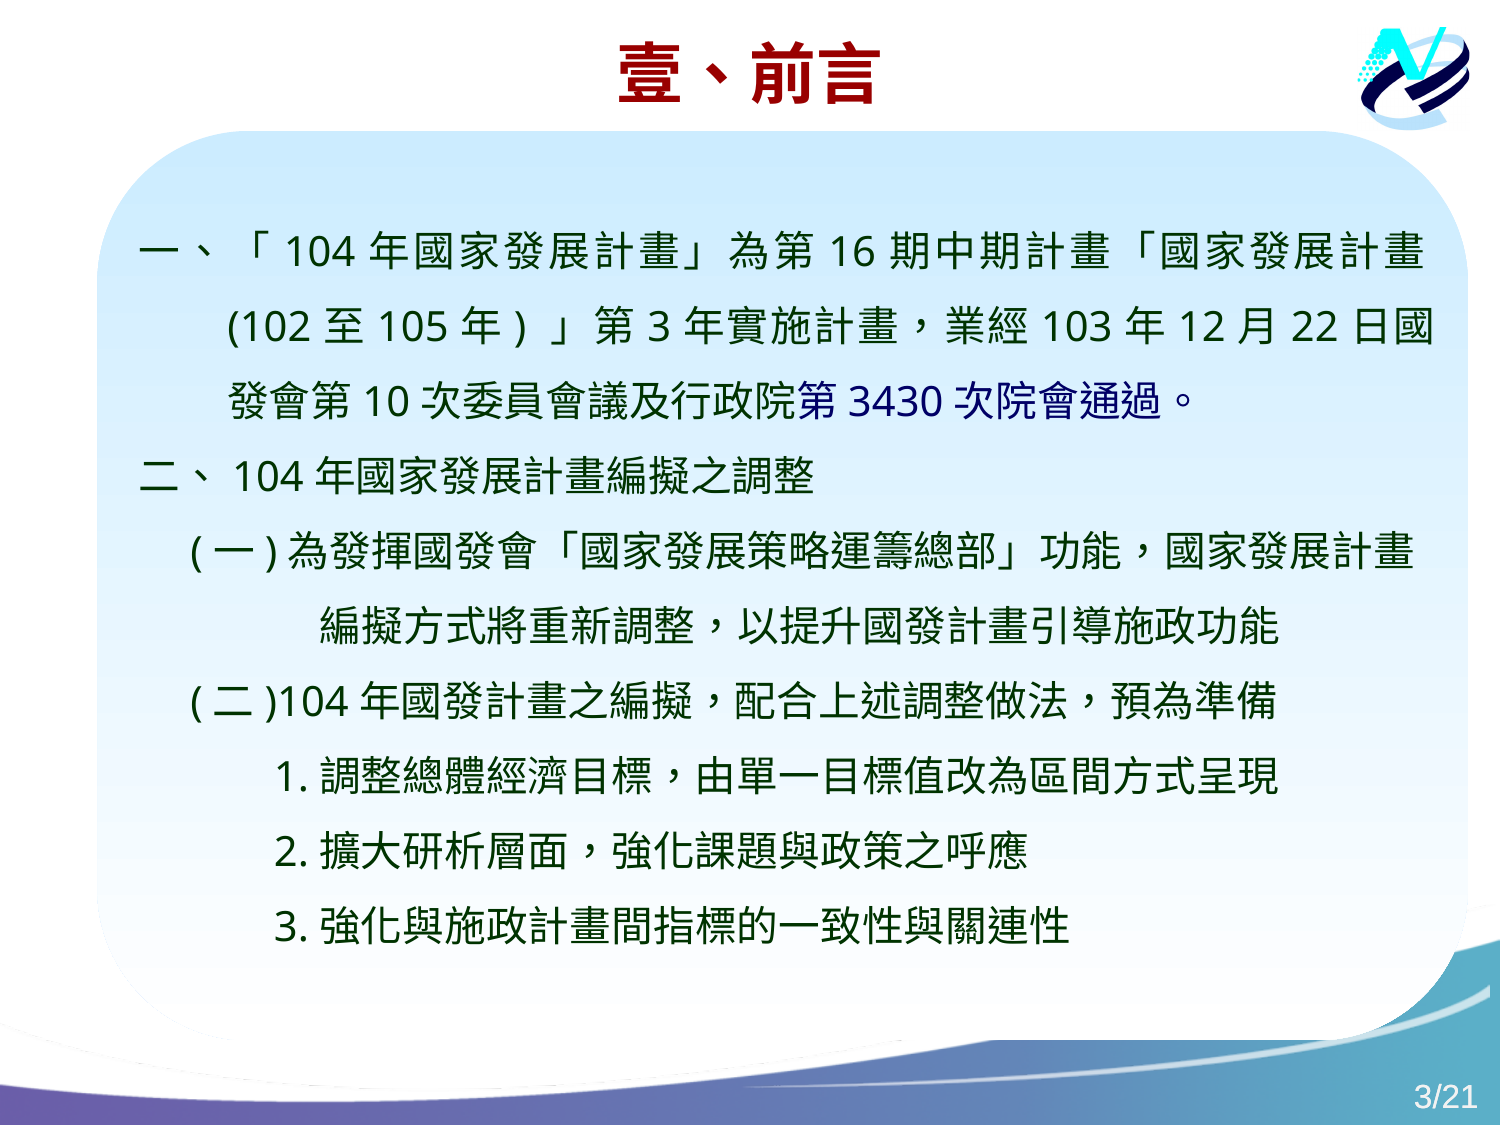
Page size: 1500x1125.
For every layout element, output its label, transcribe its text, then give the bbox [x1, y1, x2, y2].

picture [1357, 120, 1470, 131]
text_box 壹、前言 [0, 16, 1500, 120]
text_box 一、「104年國家發展計畫」為第16期中期計畫「國家發展計畫(102至105年) 」第3年實施計畫，業經103年12月22日國發會第10次委員會議及行政院第3430次院會通過。 二、104年國家發展計畫編擬之調整 (一)為發揮國發會「國家發展策略運籌總部」功能，國家發展計畫 編擬方式將重新調整，以提升國發計畫引導施政功能 (二)104年國發計畫之編擬，配合上述調整做法，預為準備 1.調整總體經濟目標，由單一目標值改為區間方式呈現 2.擴大研析層面，強化課題與政策之呼應 3.強化與施政計畫間指標的一致性與關連性 [123, 192, 1451, 957]
text_box [97, 198, 1468, 1041]
picture [0, 904, 1500, 1125]
text_box [127, 130, 1438, 192]
